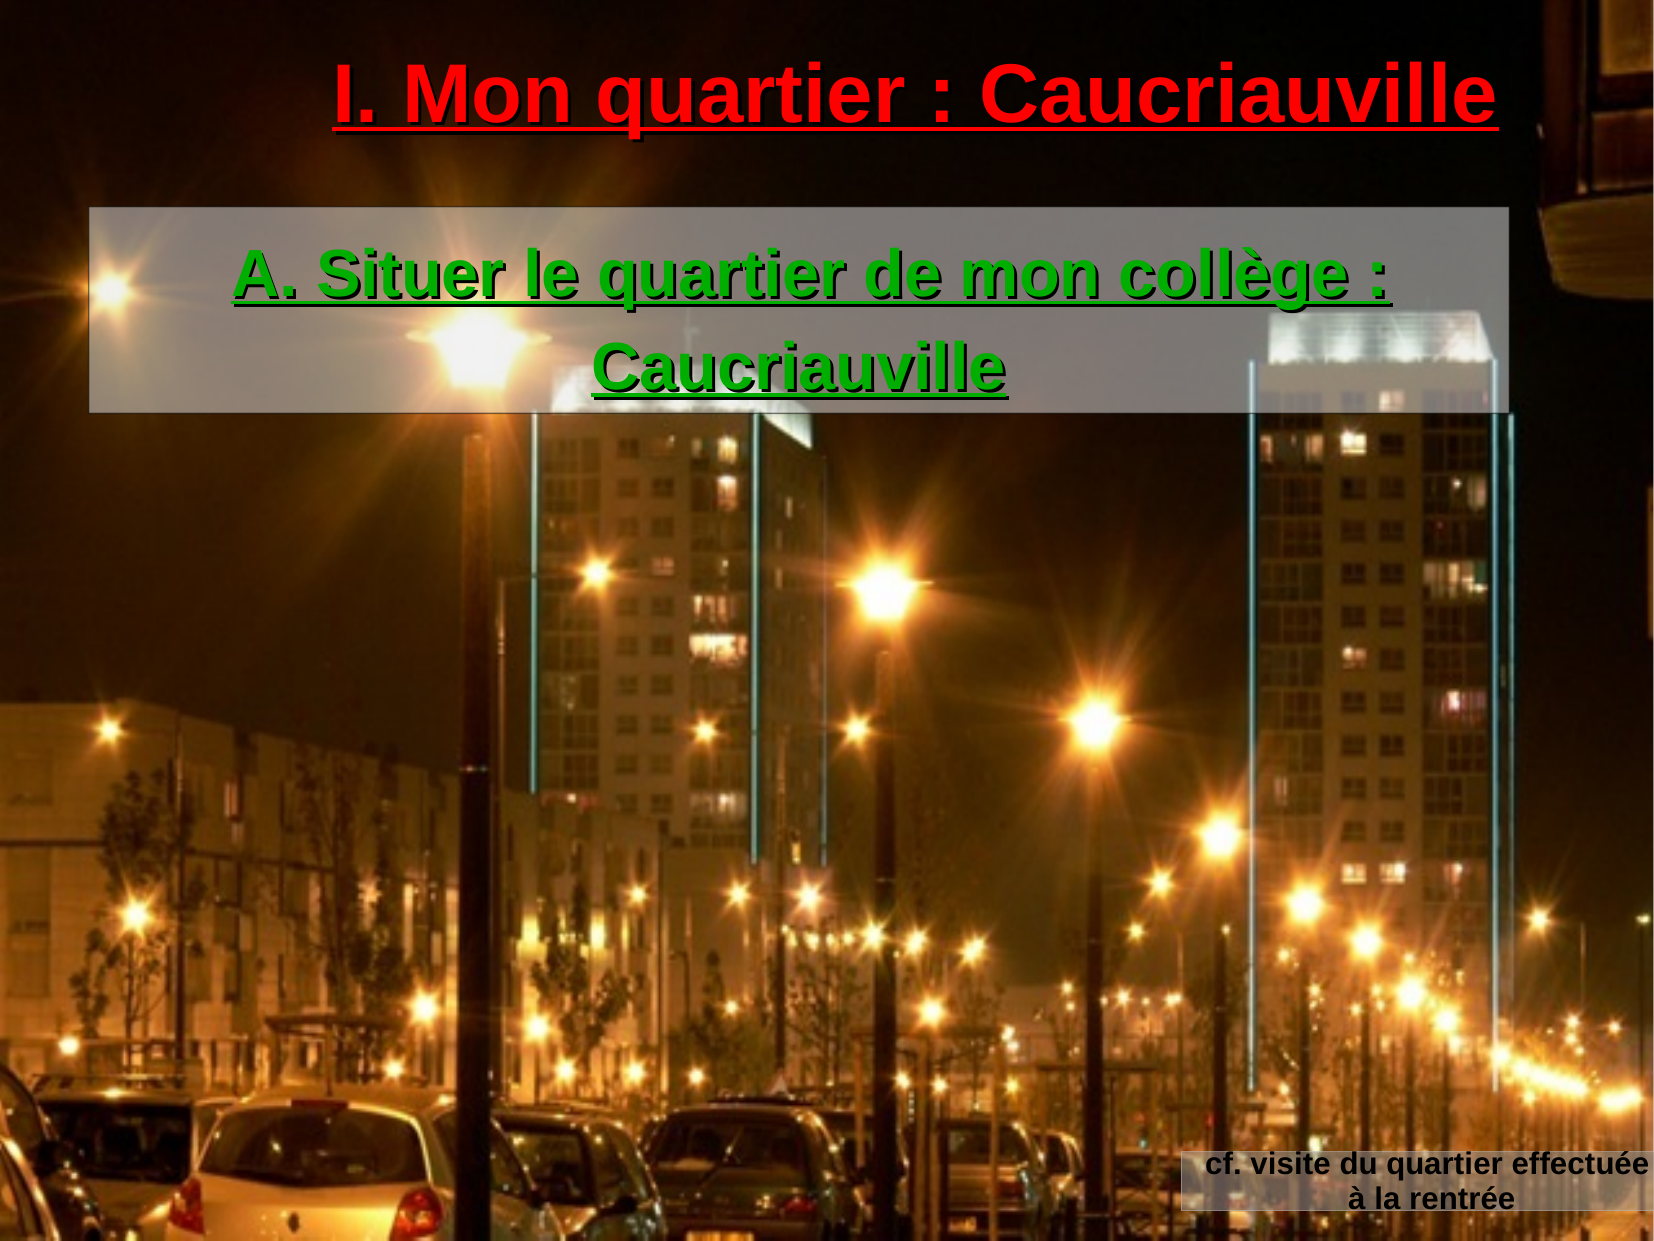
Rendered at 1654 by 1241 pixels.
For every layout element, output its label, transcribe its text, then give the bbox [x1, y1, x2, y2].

picture [0, 0, 1654, 1241]
text_box cf. visite du quartier effectuée à la rentrée [1181, 1151, 1654, 1211]
text_box A. Situer le quartier de mon collège : Caucriauville [88, 206, 1510, 414]
text_box I. Mon quartier : Caucriauville [265, 39, 1536, 148]
